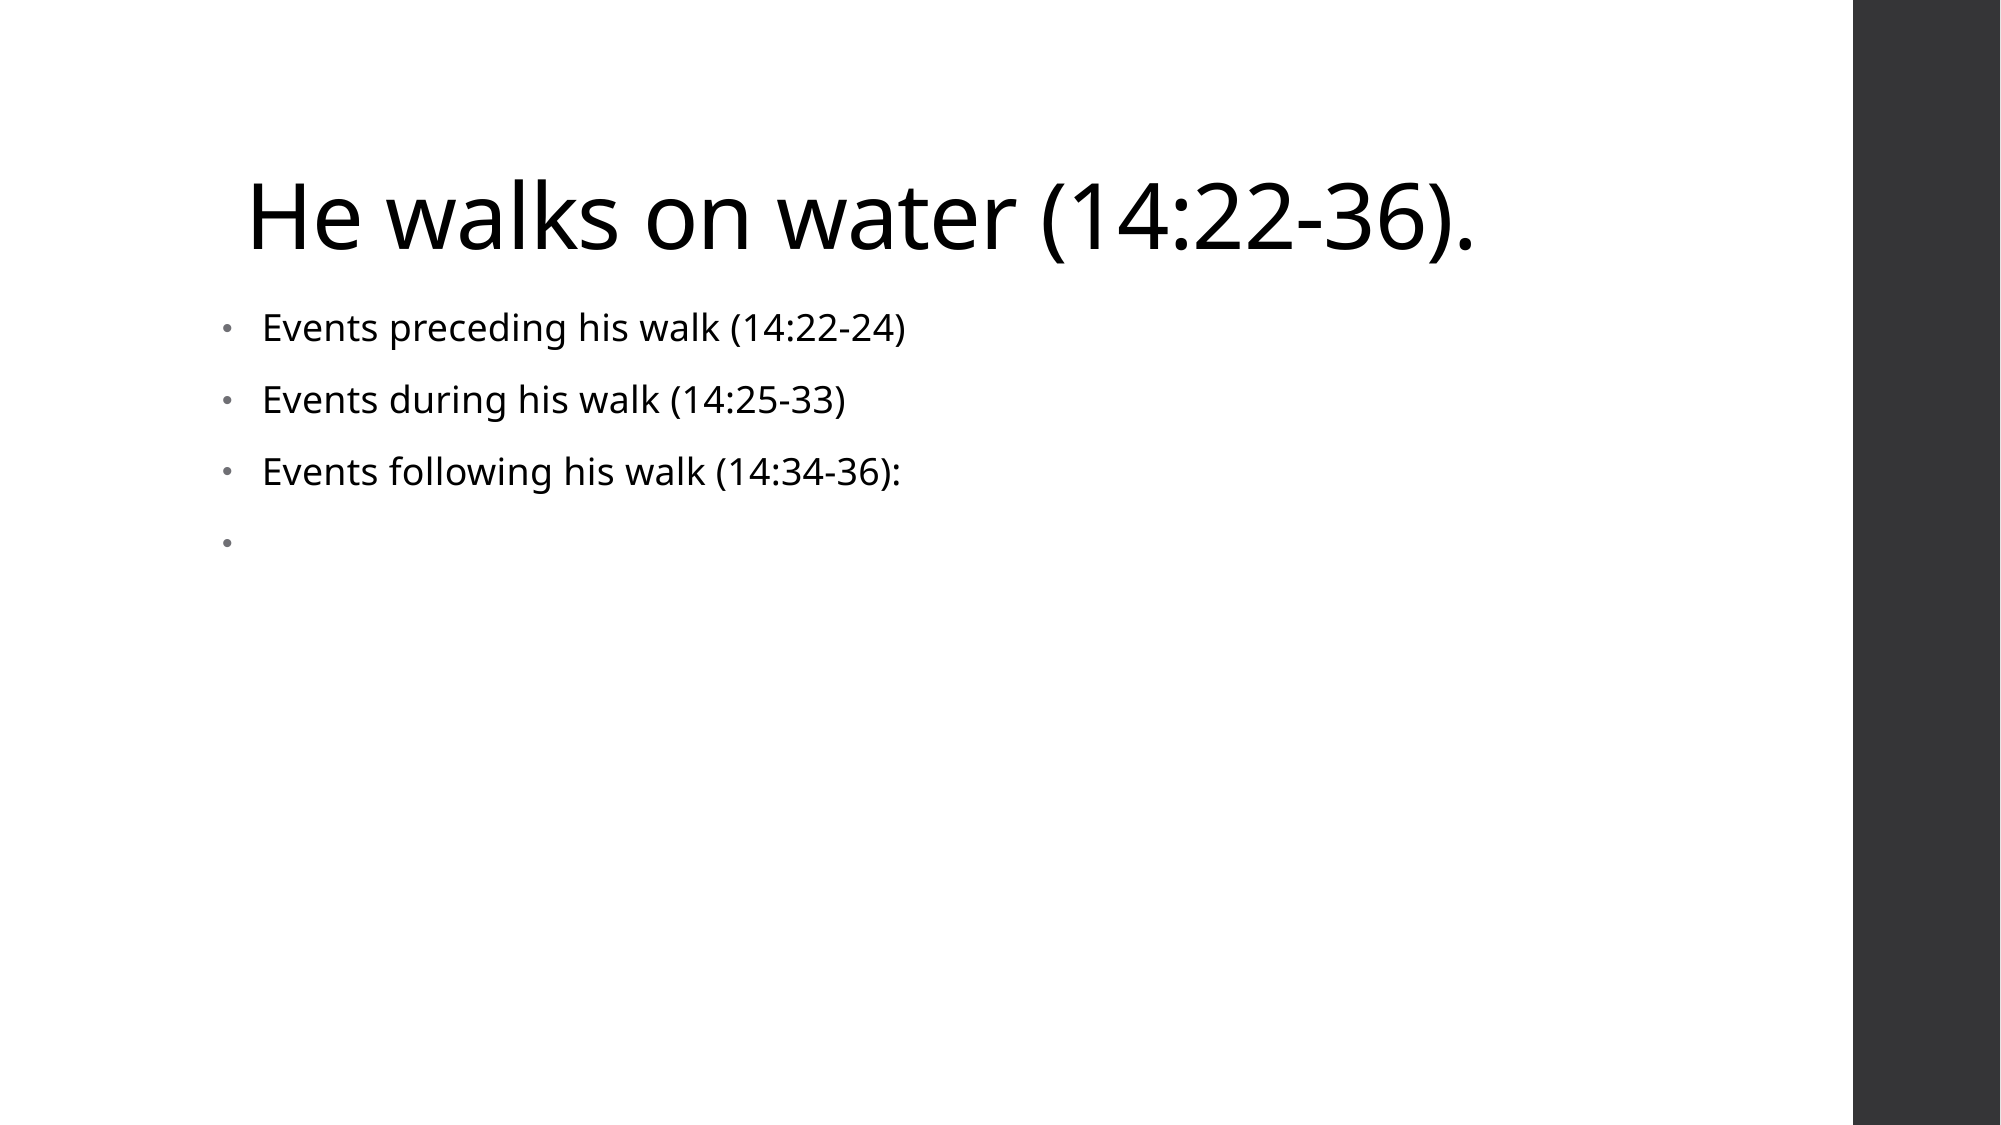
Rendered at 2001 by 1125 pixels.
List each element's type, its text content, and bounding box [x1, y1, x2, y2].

title He walks on water (14:22-36). [206, 60, 1797, 278]
list Events preceding his walk (14:22-24) Events during his walk (14:25-33) Events following his walk (14:34-36): [206, 299, 1617, 1014]
